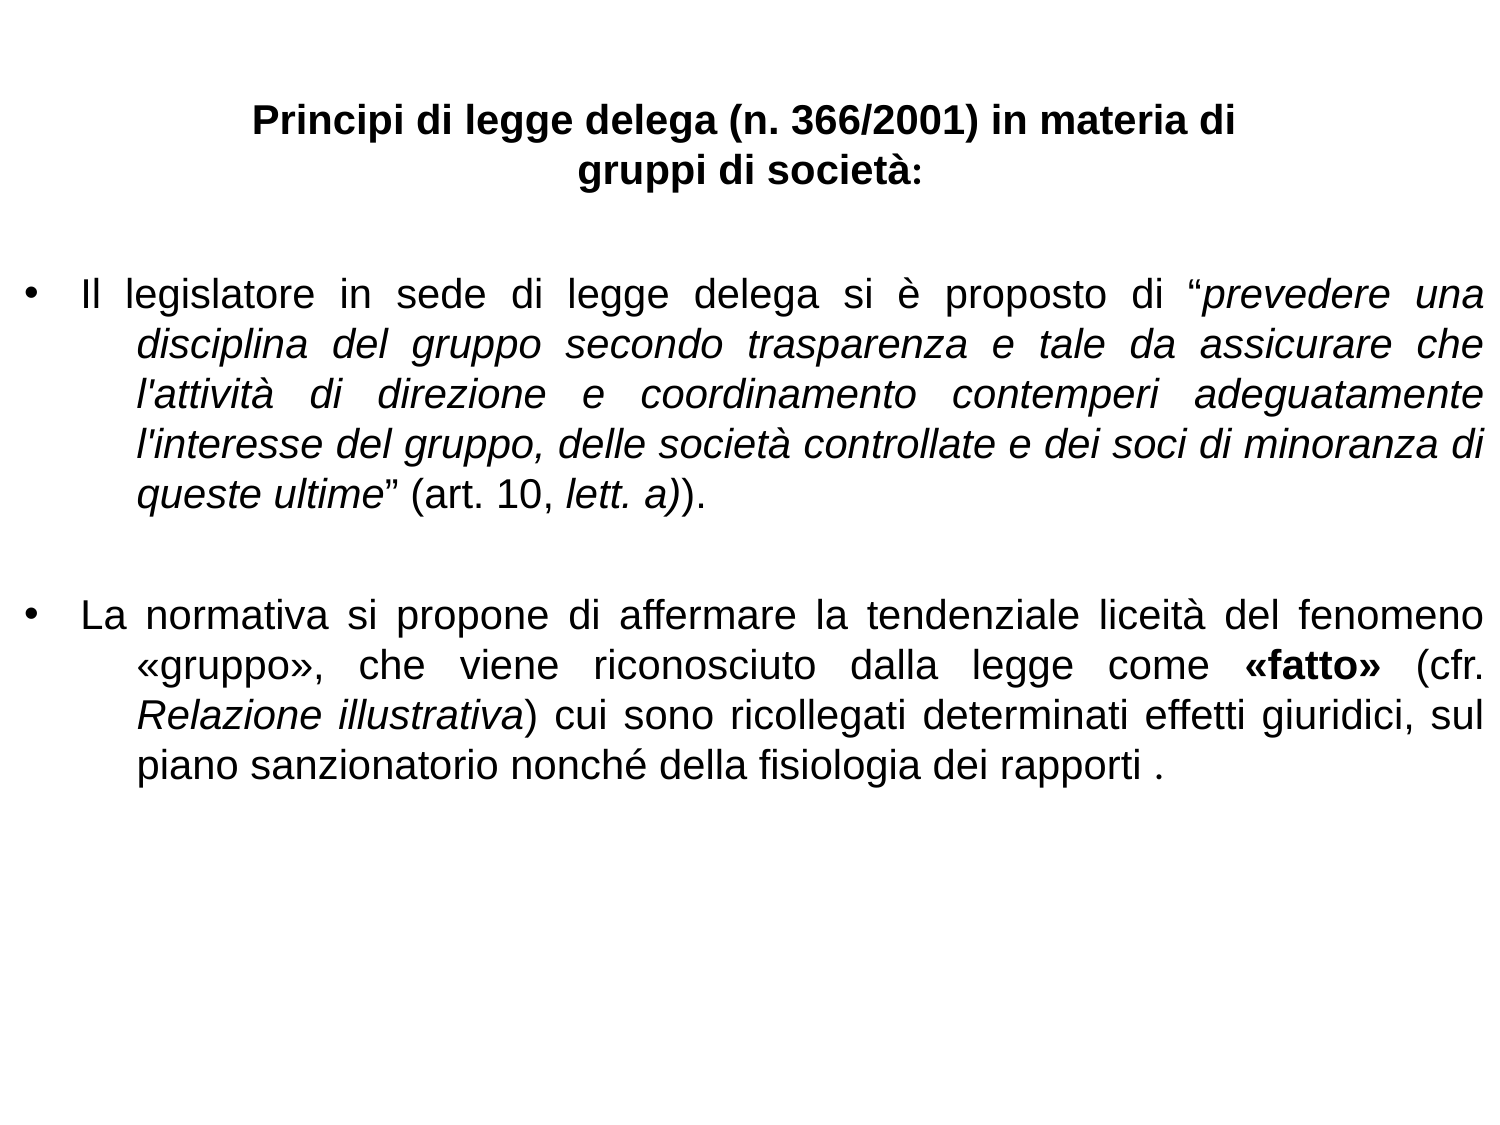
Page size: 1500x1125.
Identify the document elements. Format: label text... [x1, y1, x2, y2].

list Il legislatore in sede di legge delega si è proposto di “prevedere una disciplina del gruppo secondo trasparenza e tale da assicurare che l'attività di direzione e coordinamento contemperi adeguatamente l'interesse del gruppo, delle società controllate e dei soci di minoranza di queste ultime” (art. 10, lett. a)). La normativa si propone di affermare la tendenziale liceità del fenomeno «gruppo», che viene riconosciuto dalla legge come «fatto» (cfr. Relazione illustrativa) cui sono ricollegati determinati effetti giuridici, sul piano sanzionatorio nonché della fisiologia dei rapporti . [9, 259, 1500, 1061]
title Principi di legge delega (n. 366/2001) in materia di gruppi di società: [0, 48, 1500, 237]
